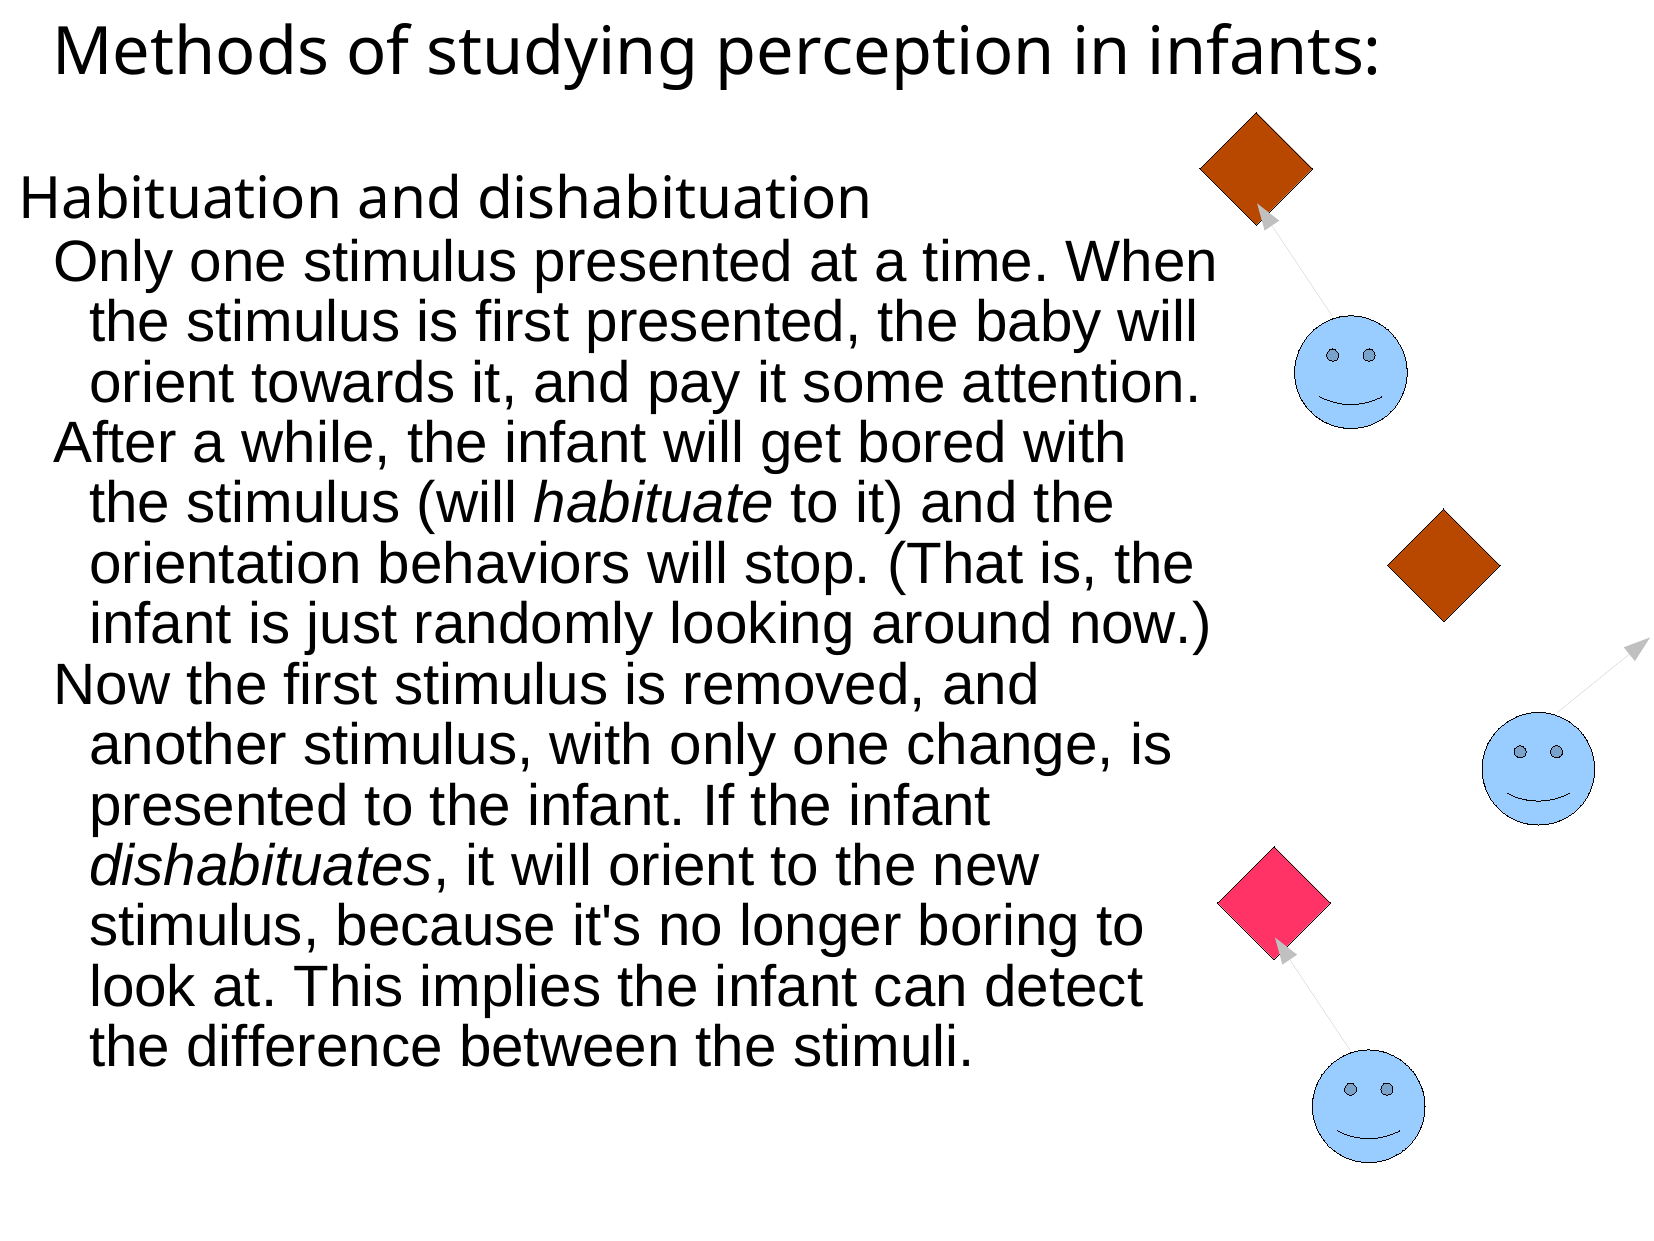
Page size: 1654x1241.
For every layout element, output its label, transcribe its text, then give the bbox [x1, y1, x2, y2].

text_box [1312, 1049, 1426, 1163]
text_box [1199, 112, 1313, 226]
text_box [1217, 846, 1331, 960]
text_box [1387, 508, 1501, 622]
text_box Methods of studying perception in infants: [37, 0, 1613, 490]
text_box Habituation and dishabituation Only one stimulus presented at a time. When the stimulus is first presented, the baby will orient towards it, and pay it some attention. After a while, the infant will get bored with the stimulus (will habituate to it) and the orientation behaviors will stop. (That is, the infant is just randomly looking around now.) Now the first stimulus is removed, and another stimulus, with only one change, is presented to the infant. If the infant dishabituates, it will orient to the new stimulus, because it's no longer boring to look at. This implies the infant can detect the difference between the stimuli. [3, 151, 1238, 1201]
text_box [1294, 315, 1408, 429]
text_box [1482, 712, 1595, 826]
